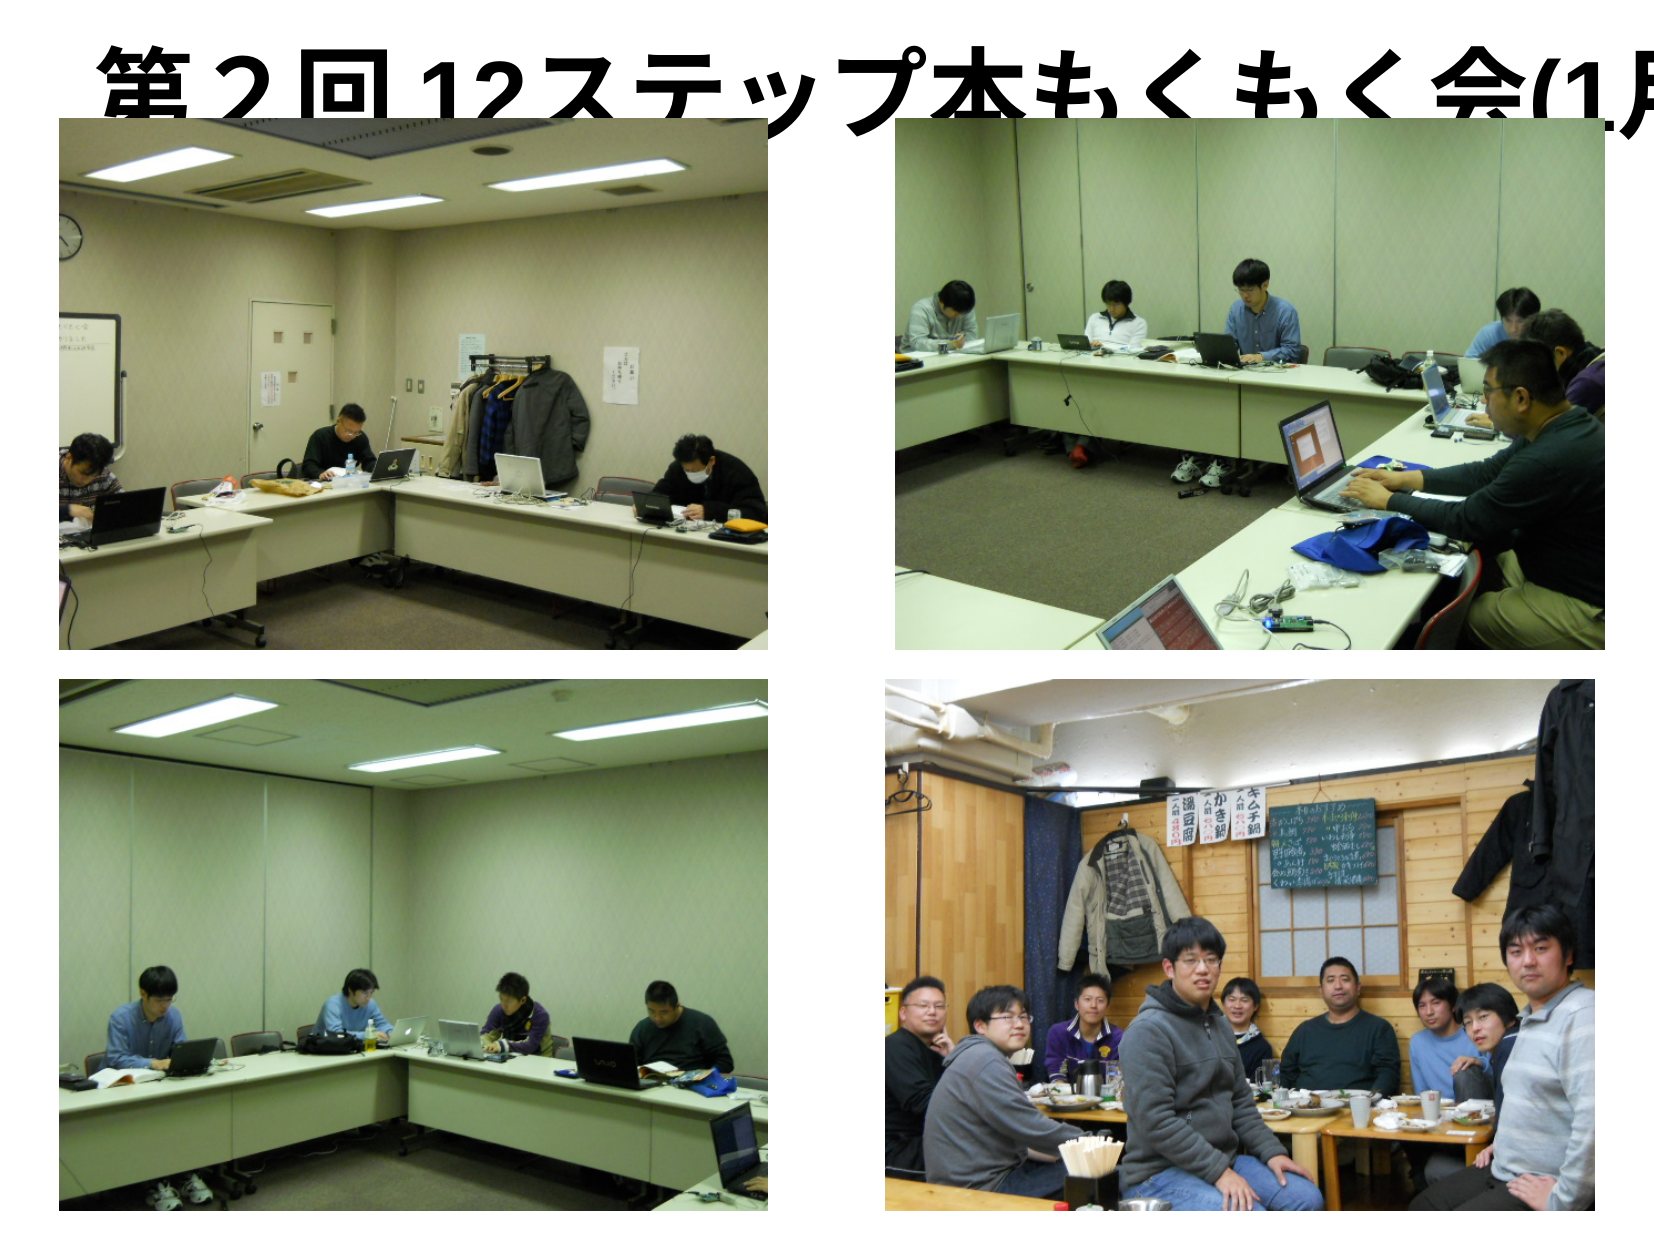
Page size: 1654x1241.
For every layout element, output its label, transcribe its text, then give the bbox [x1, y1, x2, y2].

text_box 第２回 12ステップ本もくもく会(1月) [80, 7, 1612, 135]
picture [885, 679, 1595, 1211]
picture [59, 118, 768, 650]
picture [895, 118, 1605, 650]
picture [59, 679, 768, 1211]
